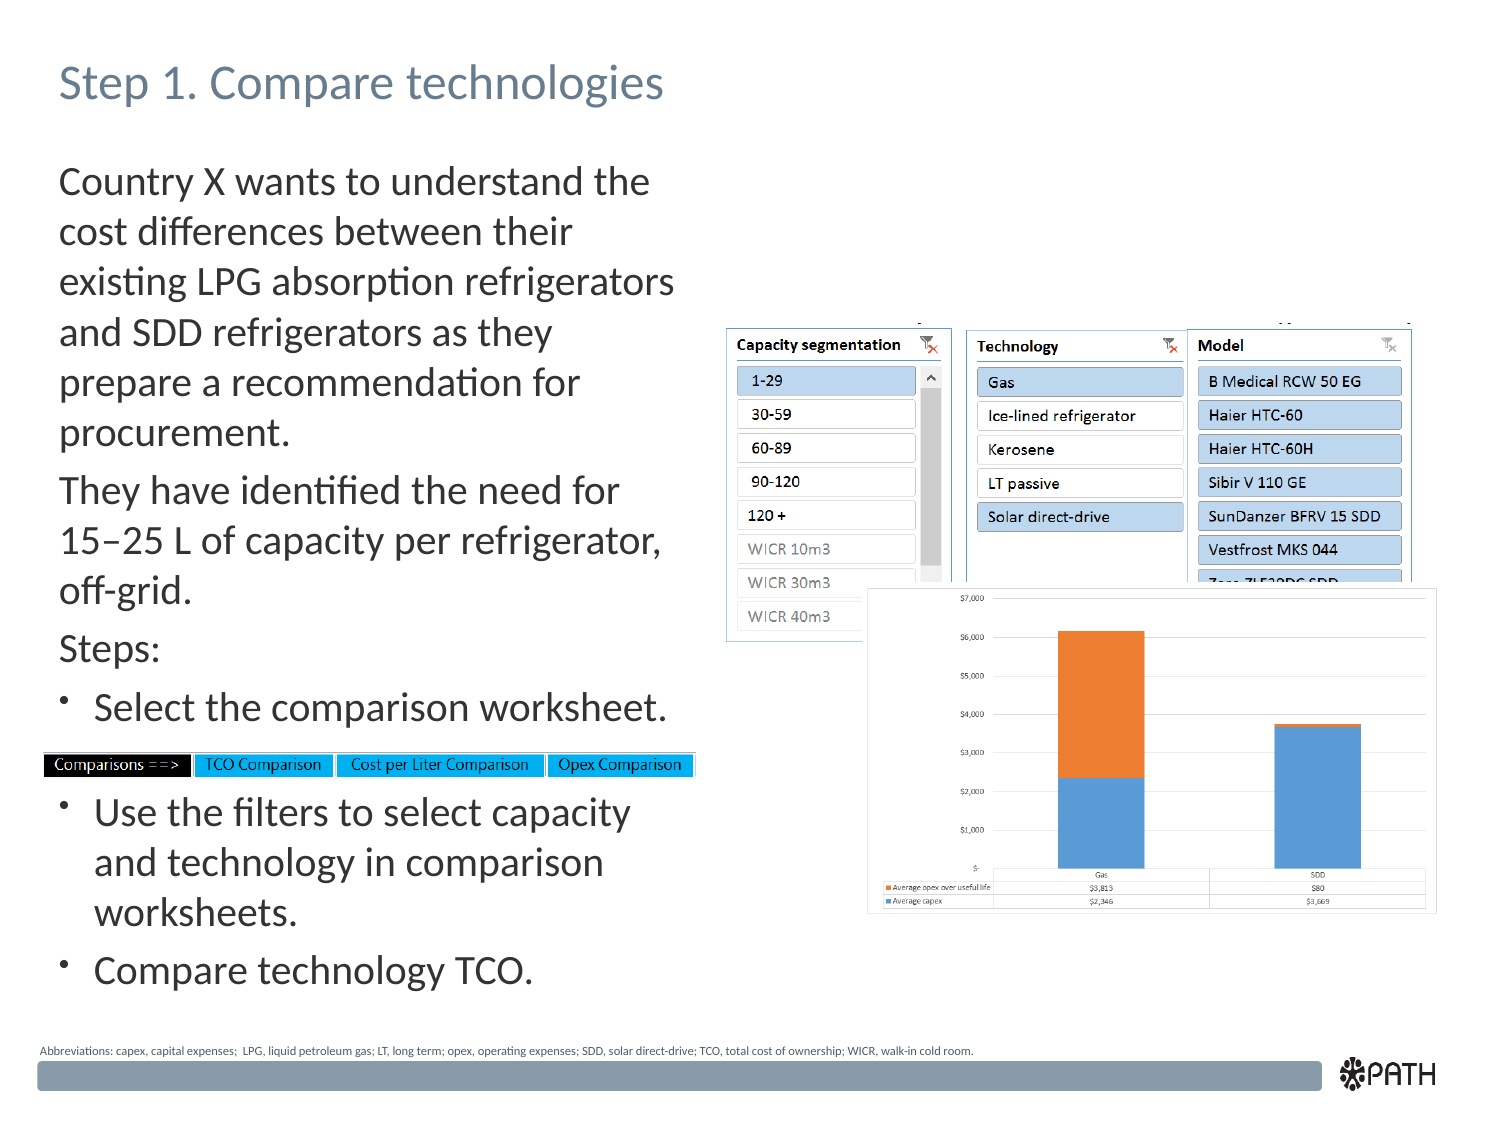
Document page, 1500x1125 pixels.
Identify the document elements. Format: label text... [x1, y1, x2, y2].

picture [43, 746, 696, 779]
picture [719, 323, 1443, 919]
text_box Abbreviations: capex, capital expenses; LPG, liquid petroleum gas; LT, long term; opex, operating expenses; SDD, solar direct-drive; TCO, total cost of ownership; WICR, walk-in cold room. [28, 1036, 1194, 1064]
title Step 1. Compare technologies [43, 42, 1395, 206]
list Country X wants to understand the cost differences between their existing LPG absorption refrigerators and SDD refrigerators as they prepare a recommendation for procurement. They have identified the need for 15–25 L of capacity per refrigerator, off-grid. Steps: Select the comparison worksheet. Use the filters to select capacity and technology in comparison worksheets. Compare technology TCO. [43, 146, 707, 532]
picture [1340, 1057, 1435, 1091]
